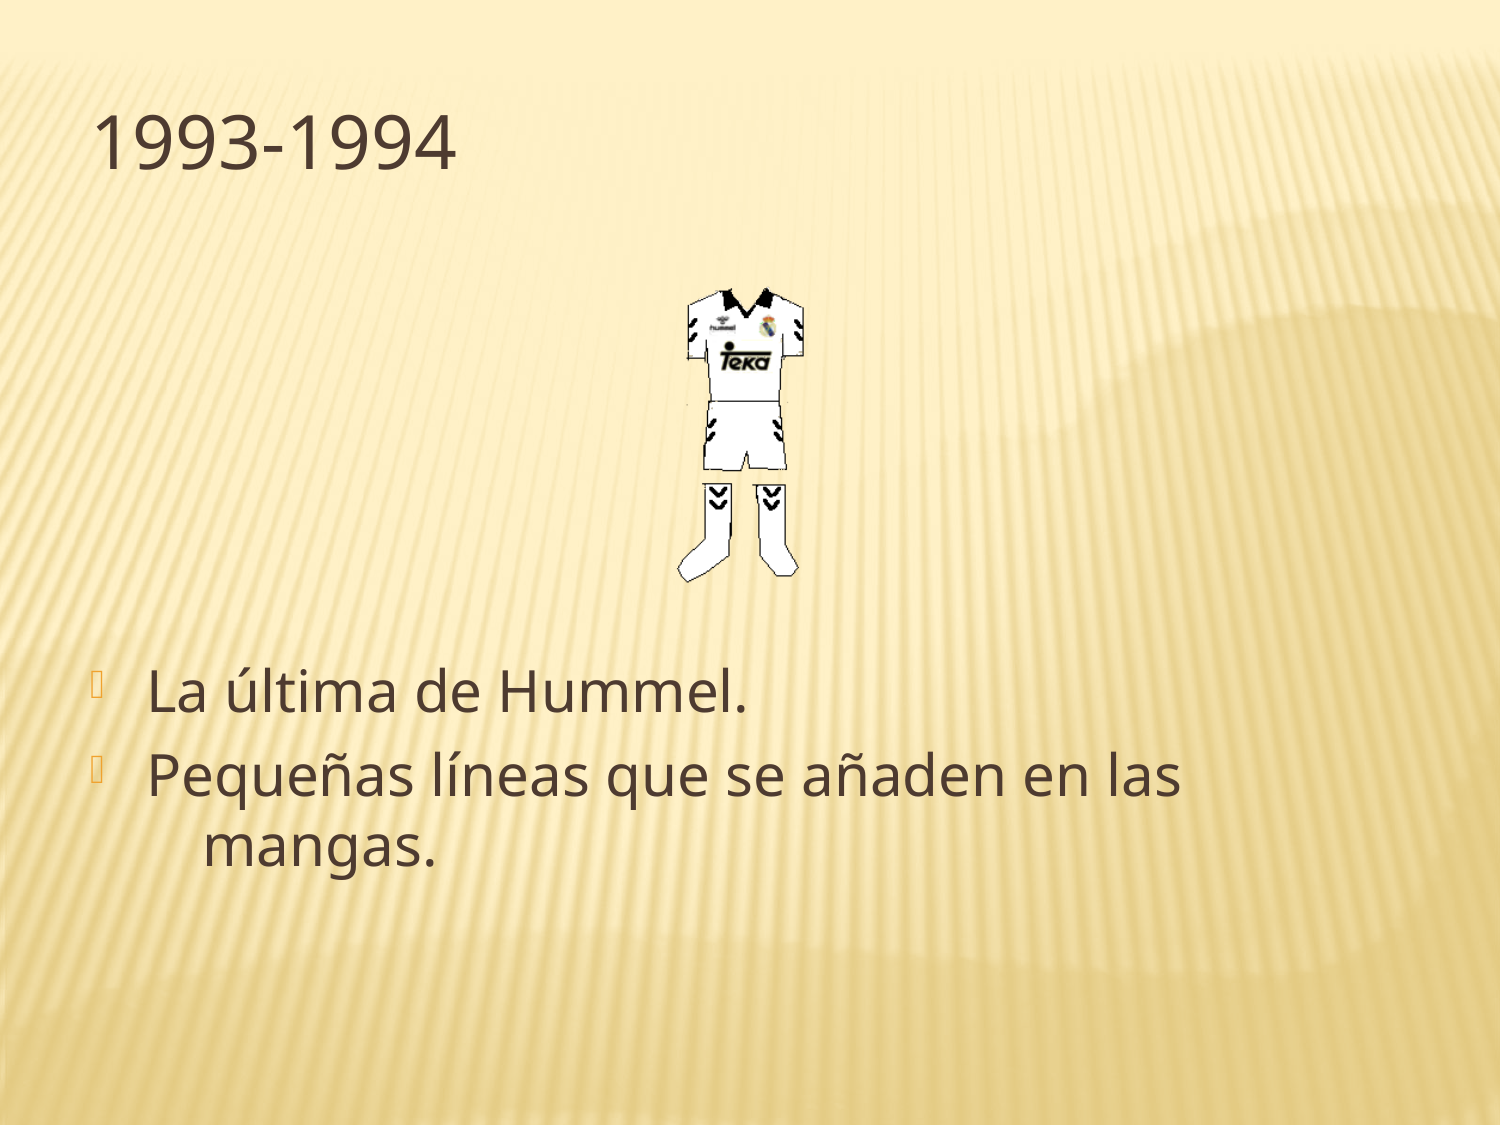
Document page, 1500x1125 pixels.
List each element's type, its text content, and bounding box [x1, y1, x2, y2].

picture [652, 262, 848, 622]
title 1993-1994 [75, 45, 1426, 234]
list La última de Hummel. Pequeñas líneas que se añaden en las mangas. [75, 646, 1426, 1006]
